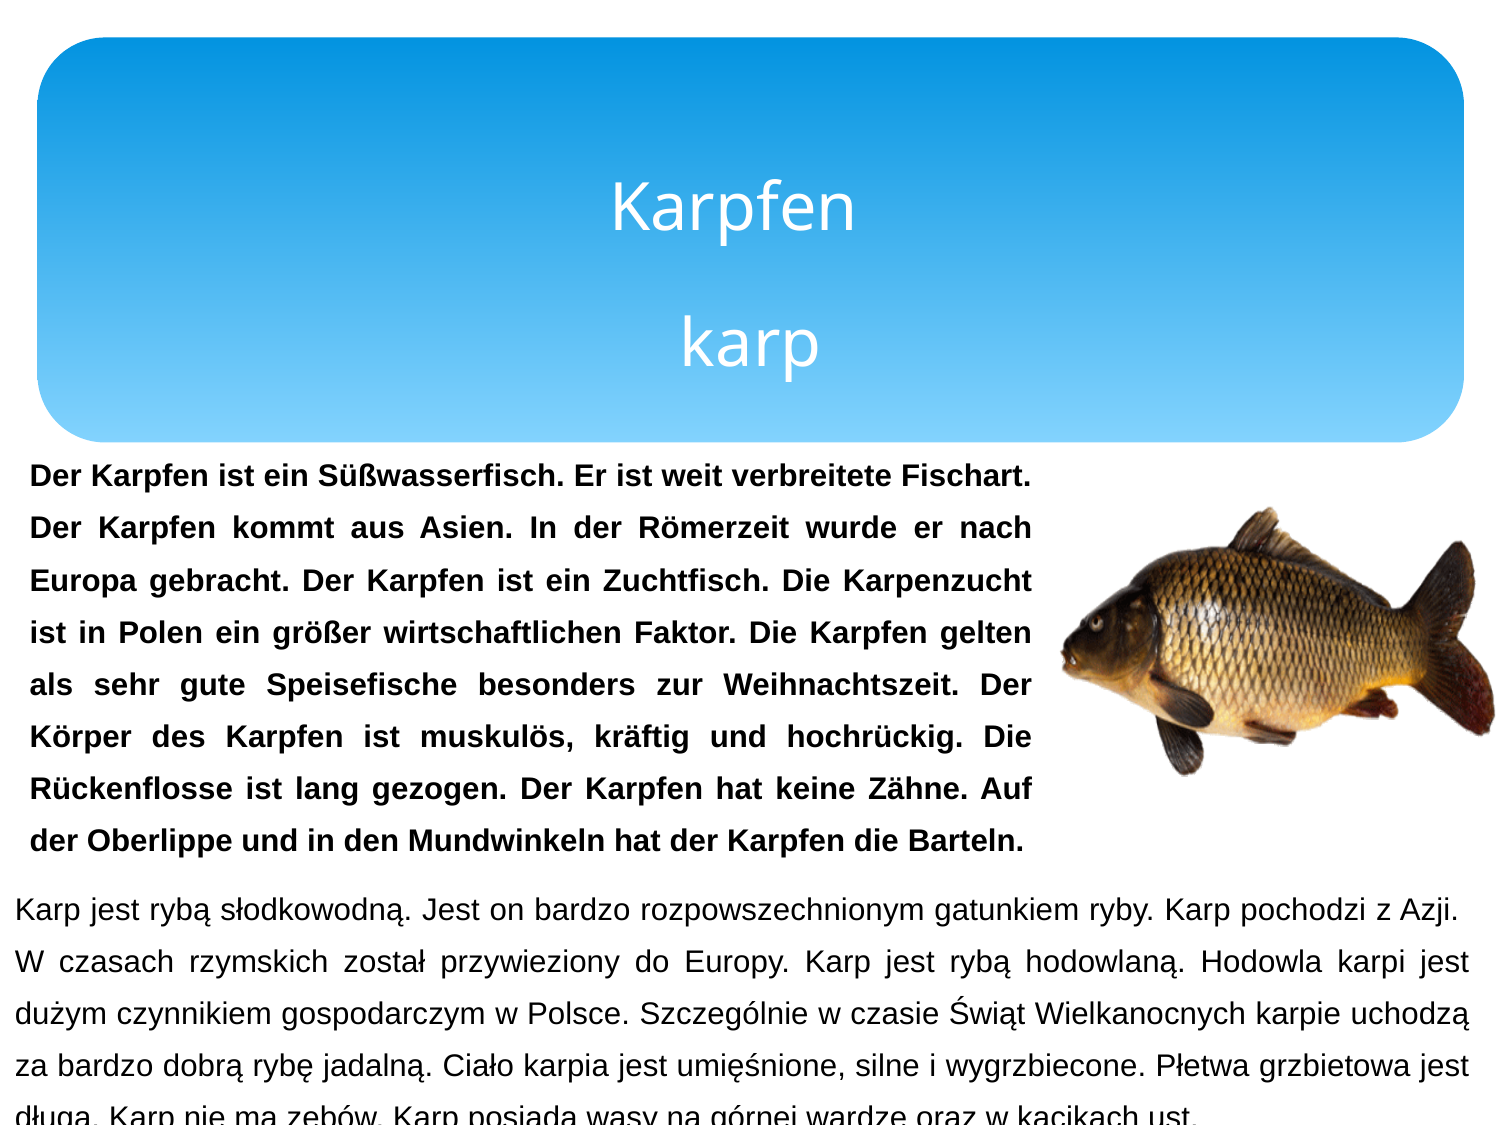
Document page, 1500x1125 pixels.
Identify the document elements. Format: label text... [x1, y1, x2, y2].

title Karpfen karp [67, 115, 1418, 384]
picture [1057, 501, 1500, 798]
subtitle Der Karpfen ist ein Süßwasserfisch. Er ist weit verbreitete Fischart. Der Karpfen kommt aus Asien. In der Römerzeit wurde er nach Europa gebracht. Der Karpfen ist ein Zuchtfisch. Die Karpenzucht ist in Polen ein größer wirtschaftlichen Faktor. Die Karpfen gelten als sehr gute Speisefische besonders zur Weihnachtszeit. Der Körper des Karpfen ist muskulös, kräftig und hochrückig. Die Rückenflosse ist lang gezogen. Der Karpfen hat keine Zähne. Auf der Oberlippe und in den Mundwinkeln hat der Karpfen die Barteln. [29, 413, 1034, 867]
text_box Karp jest rybą słodkowodną. Jest on bardzo rozpowszechnionym gatunkiem ryby. Karp pochodzi z Azji. W czasach rzymskich został przywieziony do Europy. Karp jest rybą hodowlaną. Hodowla karpi jest dużym czynnikiem gospodarczym w Polsce. Szczególnie w czasie Świąt Wielkanocnych karpie uchodzą za bardzo dobrą rybę jadalną. Ciało karpia jest umięśnione, silne i wygrzbiecone. Płetwa grzbietowa jest długa. Karp nie ma zębów. Karp posiada wąsy na górnej wardze oraz w kącikach ust. [0, 867, 1500, 1125]
